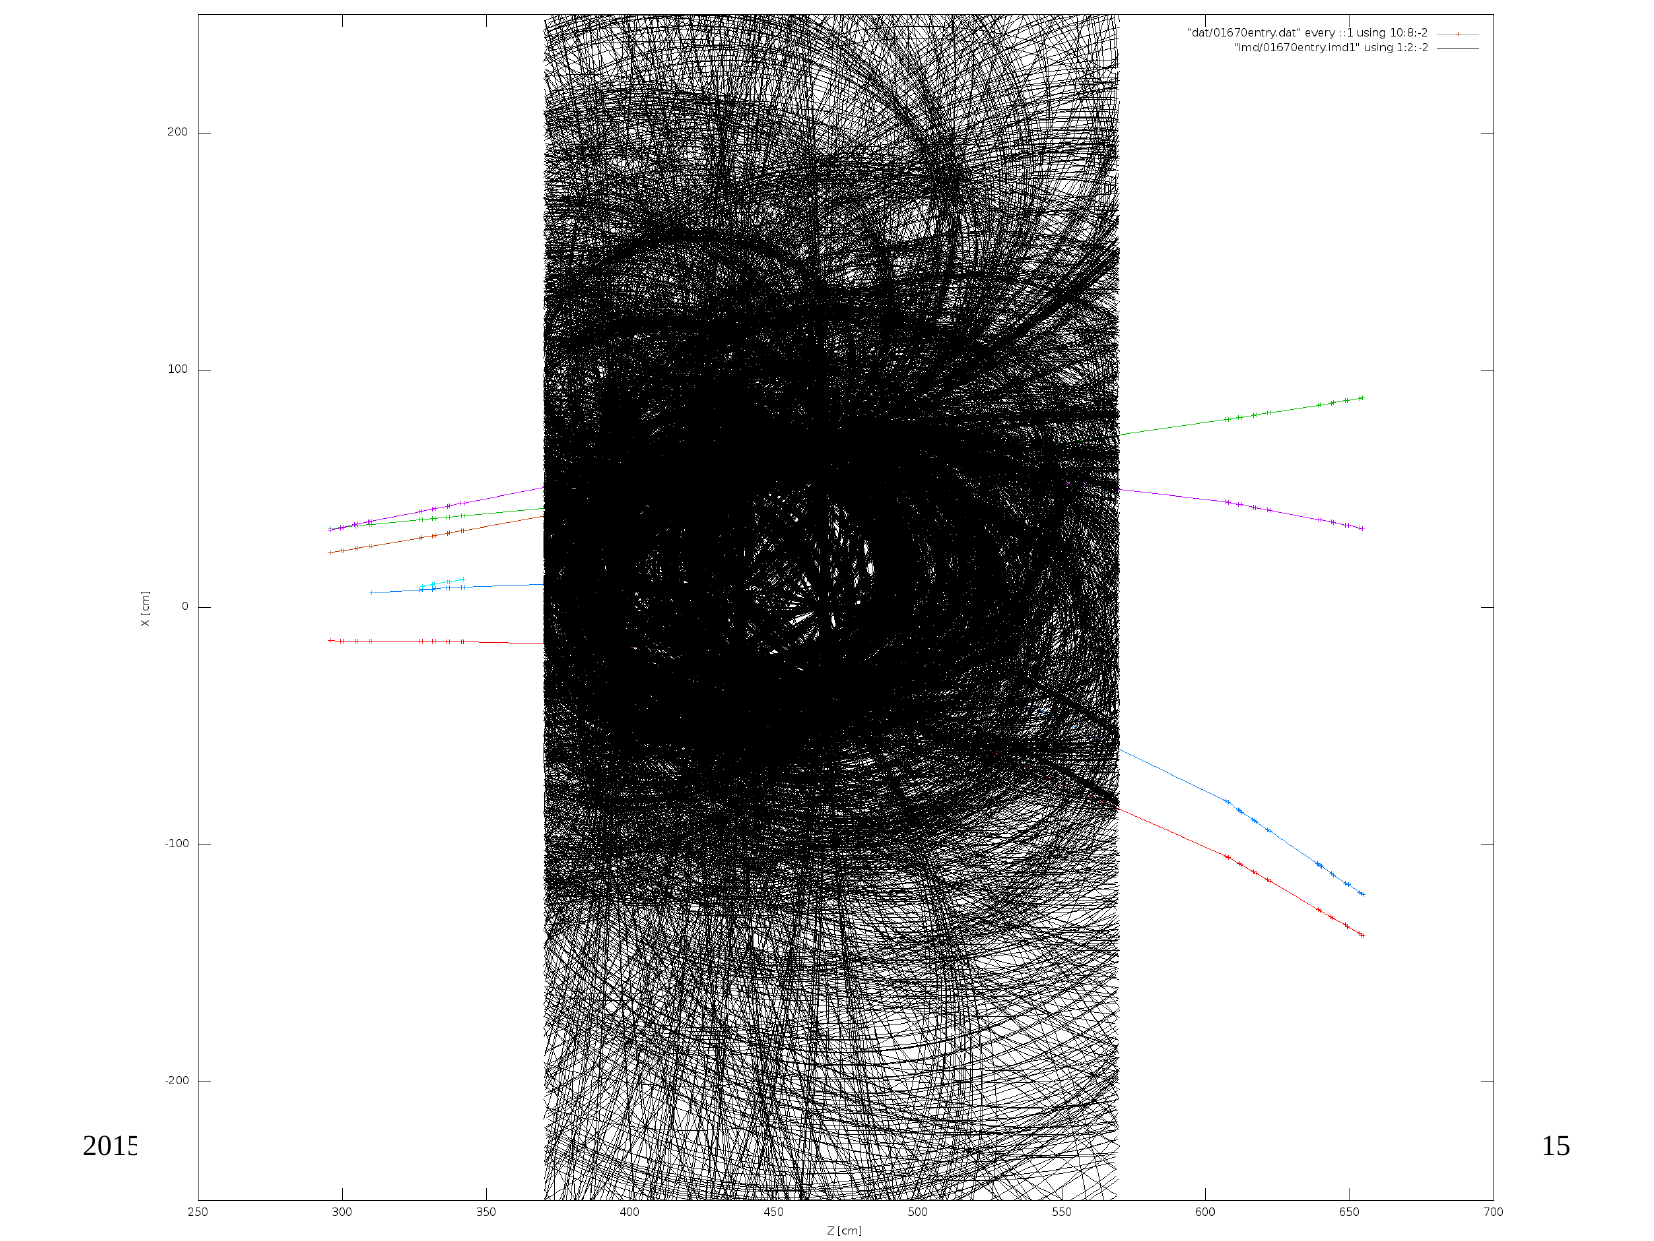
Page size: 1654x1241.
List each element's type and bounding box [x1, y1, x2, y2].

picture [137, 0, 1516, 1241]
